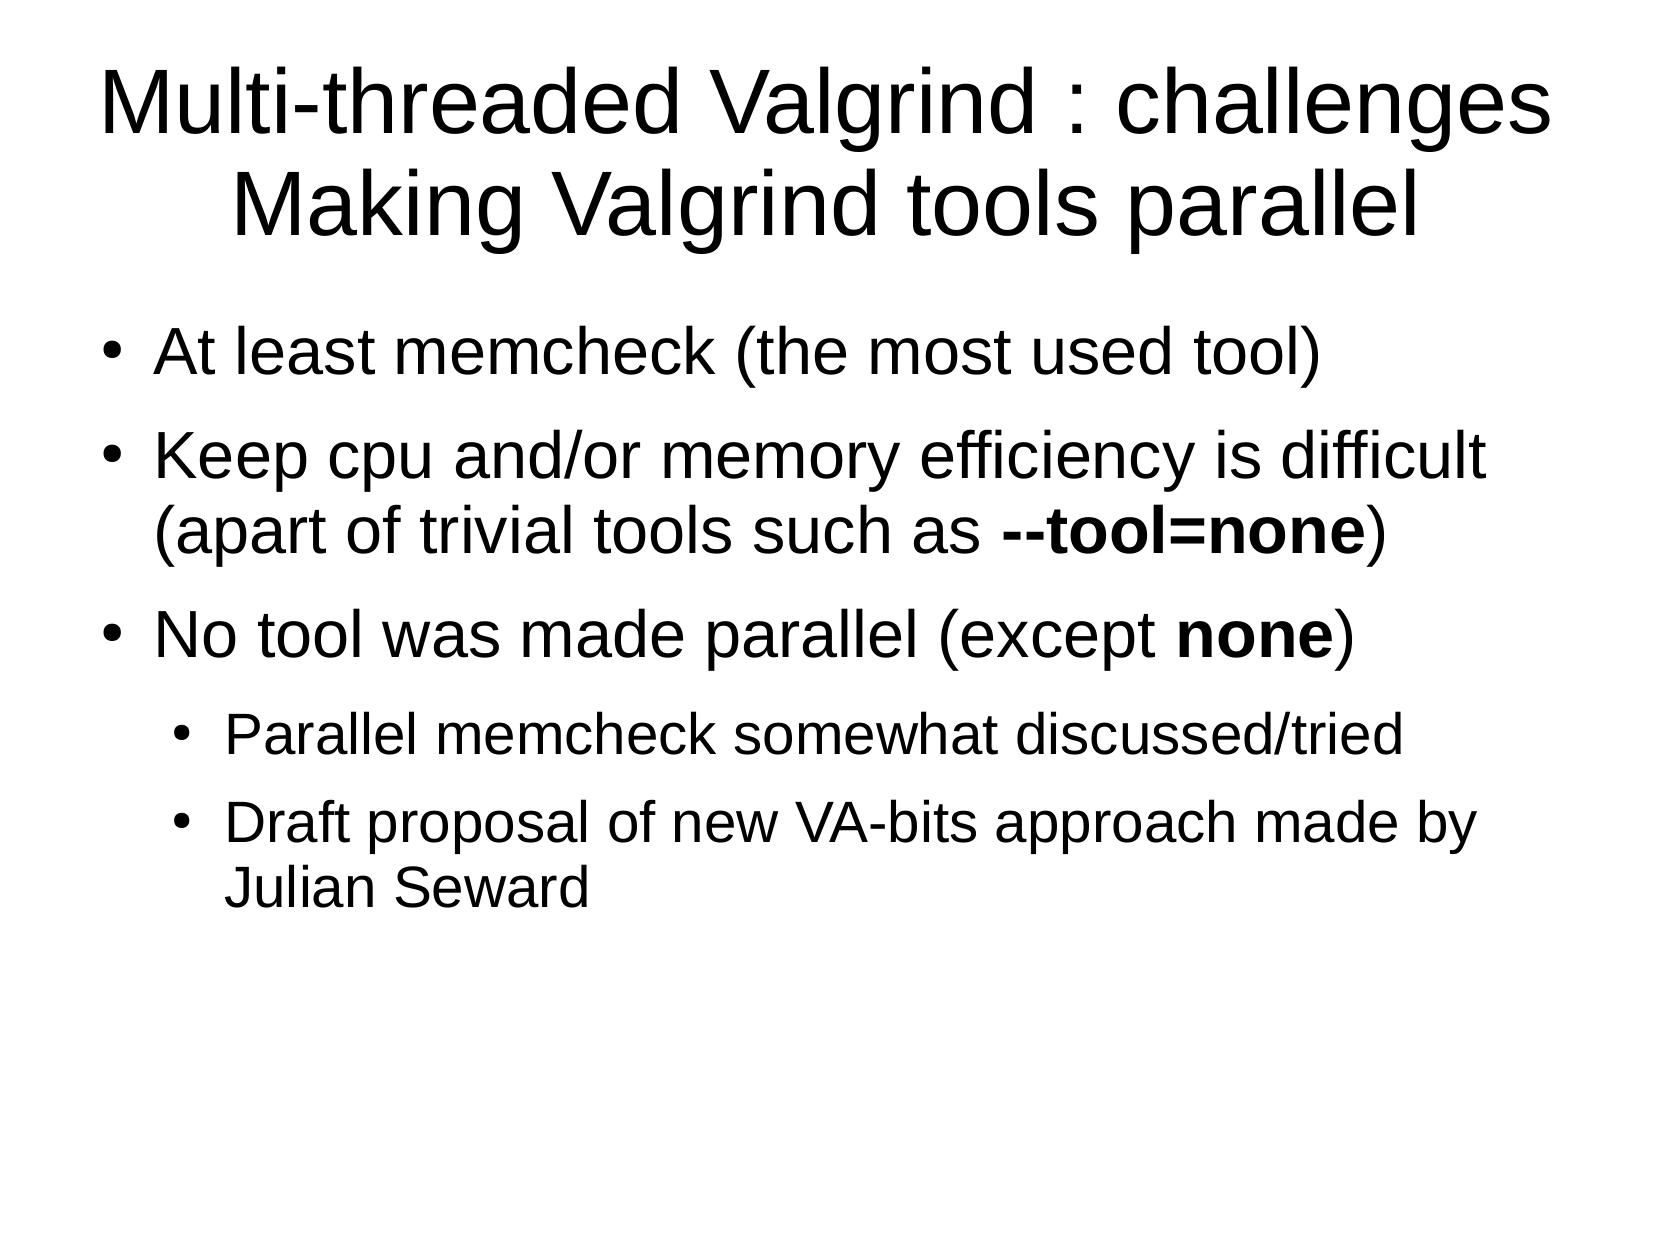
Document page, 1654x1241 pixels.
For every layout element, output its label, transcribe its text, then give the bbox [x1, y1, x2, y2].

list At least memcheck (the most used tool) Keep cpu and/or memory efficiency is difficult (apart of trivial tools such as --tool=none) No tool was made parallel (except none) Parallel memcheck somewhat discussed/tried Draft proposal of new VA-bits approach made by Julian Seward [82, 313, 1571, 1210]
title Multi-threaded Valgrind : challenges Making Valgrind tools parallel [82, 49, 1571, 257]
